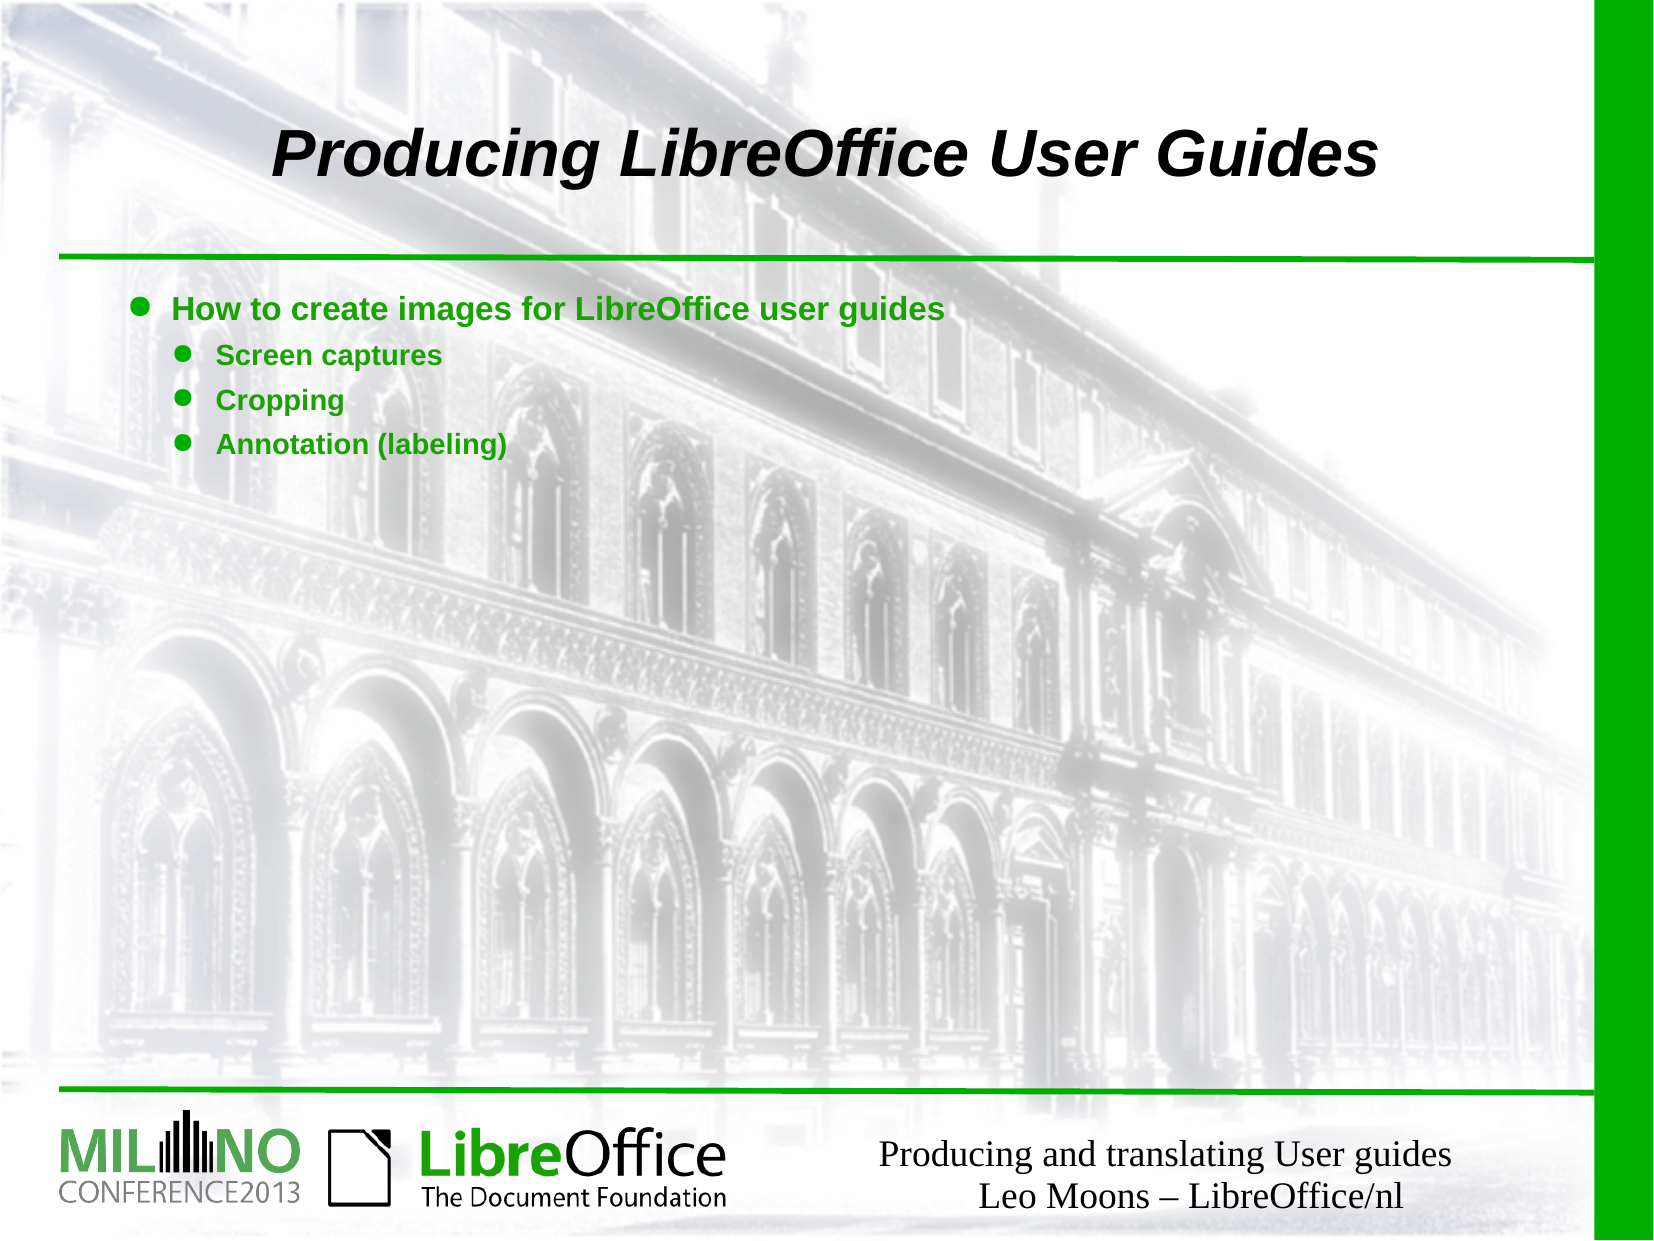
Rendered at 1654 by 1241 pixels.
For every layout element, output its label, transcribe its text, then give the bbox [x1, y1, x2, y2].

text_box Producing and translating User guides Leo Moons – LibreOffice/nl [864, 1126, 1519, 1224]
list How to create images for LibreOffice user guides Screen captures Cropping Annotation (labeling) [82, 290, 1571, 1010]
picture [0, 1, 1594, 1241]
title Producing LibreOffice User Guides [82, 49, 1571, 257]
